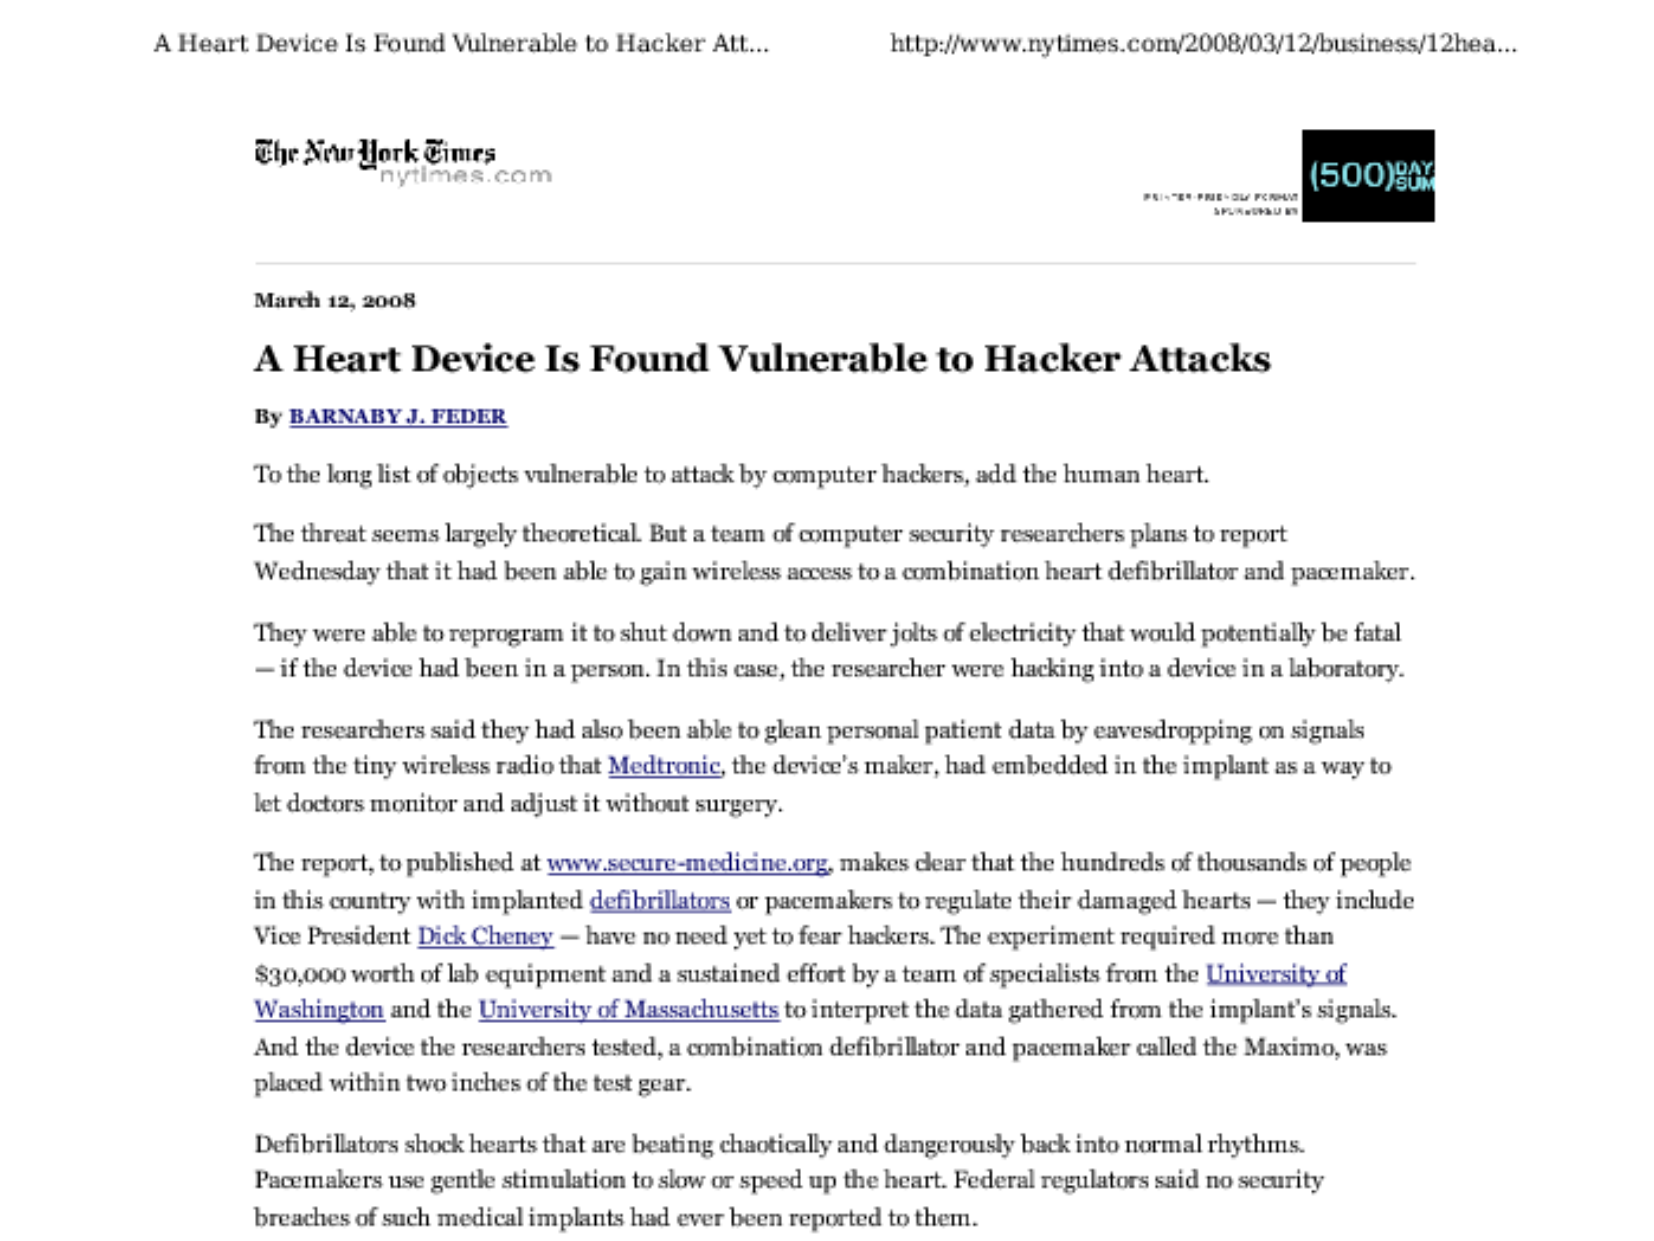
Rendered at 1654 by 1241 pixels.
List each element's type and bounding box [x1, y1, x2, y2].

picture [112, 0, 1561, 1241]
